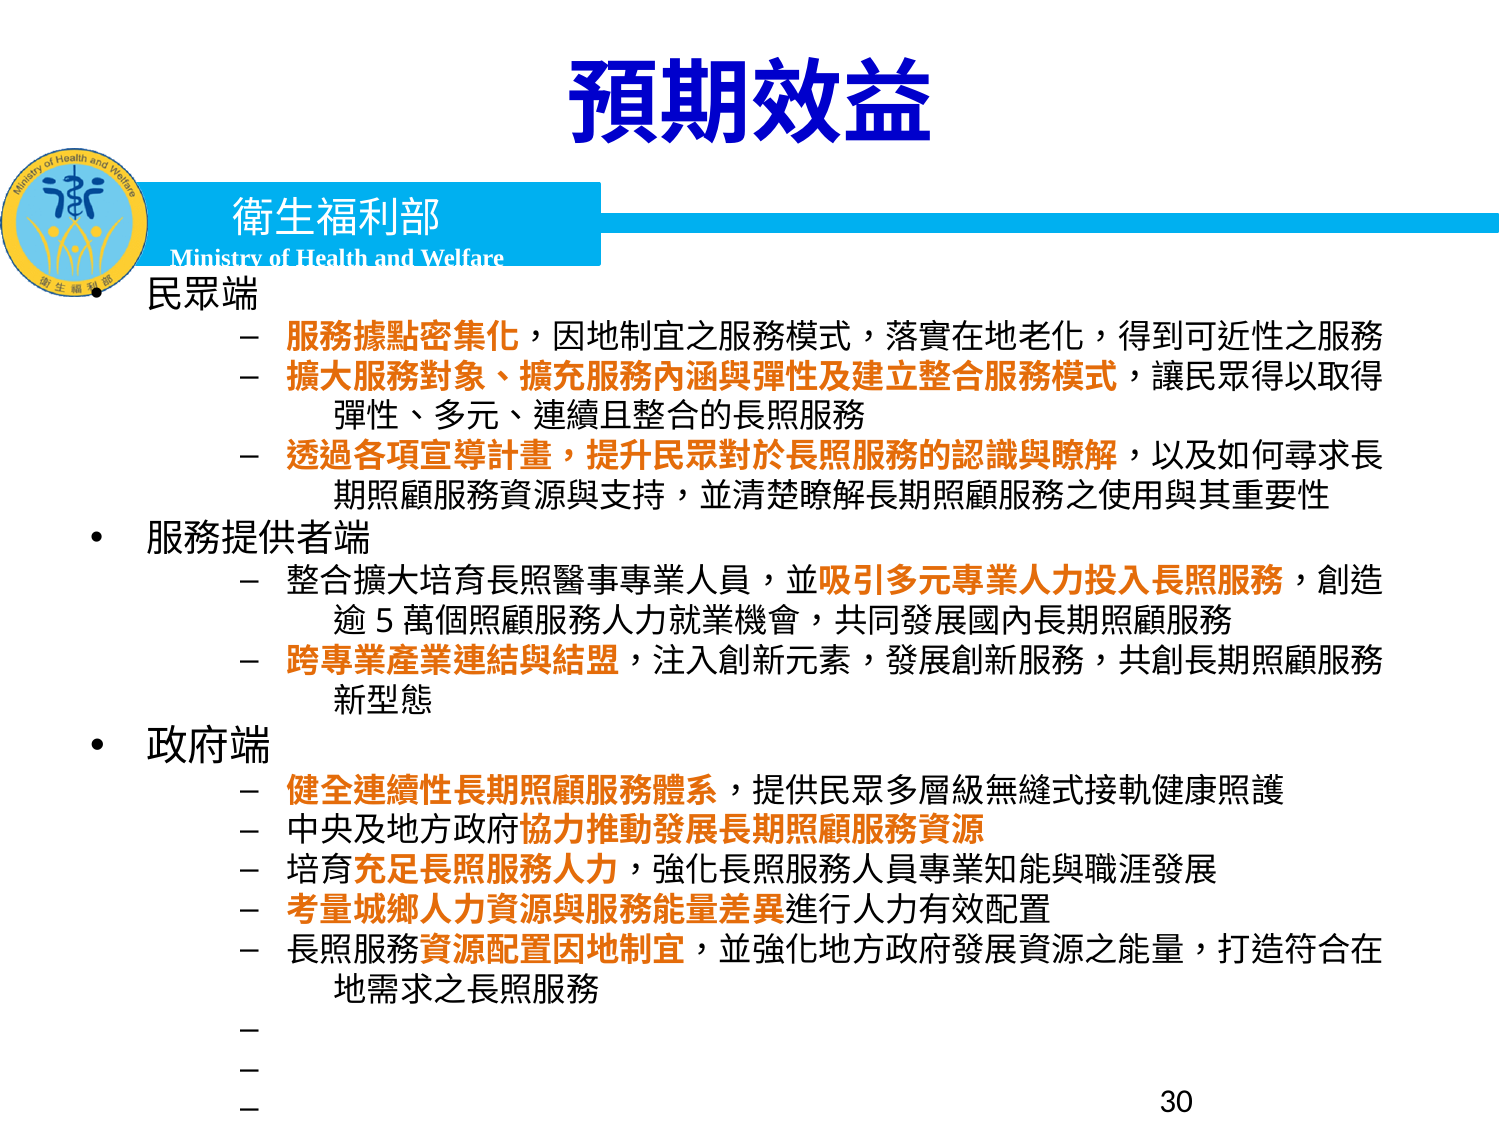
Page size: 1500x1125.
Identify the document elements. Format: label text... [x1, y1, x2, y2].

list 民眾端 服務據點密集化，因地制宜之服務模式，落實在地老化，得到可近性之服務 擴大服務對象、擴充服務內涵與彈性及建立整合服務模式，讓民眾得以取得彈性、多元、連續且整合的長照服務 透過各項宣導計畫，提升民眾對於長照服務的認識與瞭解，以及如何尋求長期照顧服務資源與支持，並清楚瞭解長期照顧服務之使用與其重要性 服務提供者端 整合擴大培育長照醫事專業人員，並吸引多元專業人力投入長照服務，創造逾5萬個照顧服務人力就業機會，共同發展國內長期照顧服務 跨專業產業連結與結盟，注入創新元素，發展創新服務，共創長期照顧服務新型態 政府端 健全連續性長期照顧服務體系，提供民眾多層級無縫式接軌健康照護 中央及地方政府協力推動發展長期照顧服務資源 培育充足長照服務人力，強化長照服務人員專業知能與職涯發展 考量城鄉人力資源與服務能量差異進行人力有效配置 長照服務資源配置因地制宜，並強化地方政府發展資源之能量，打造符合在地需求之長照服務 [75, 262, 1426, 1059]
title 預期效益 [75, 4, 1426, 193]
text_box 30 [1144, 1069, 1495, 1125]
